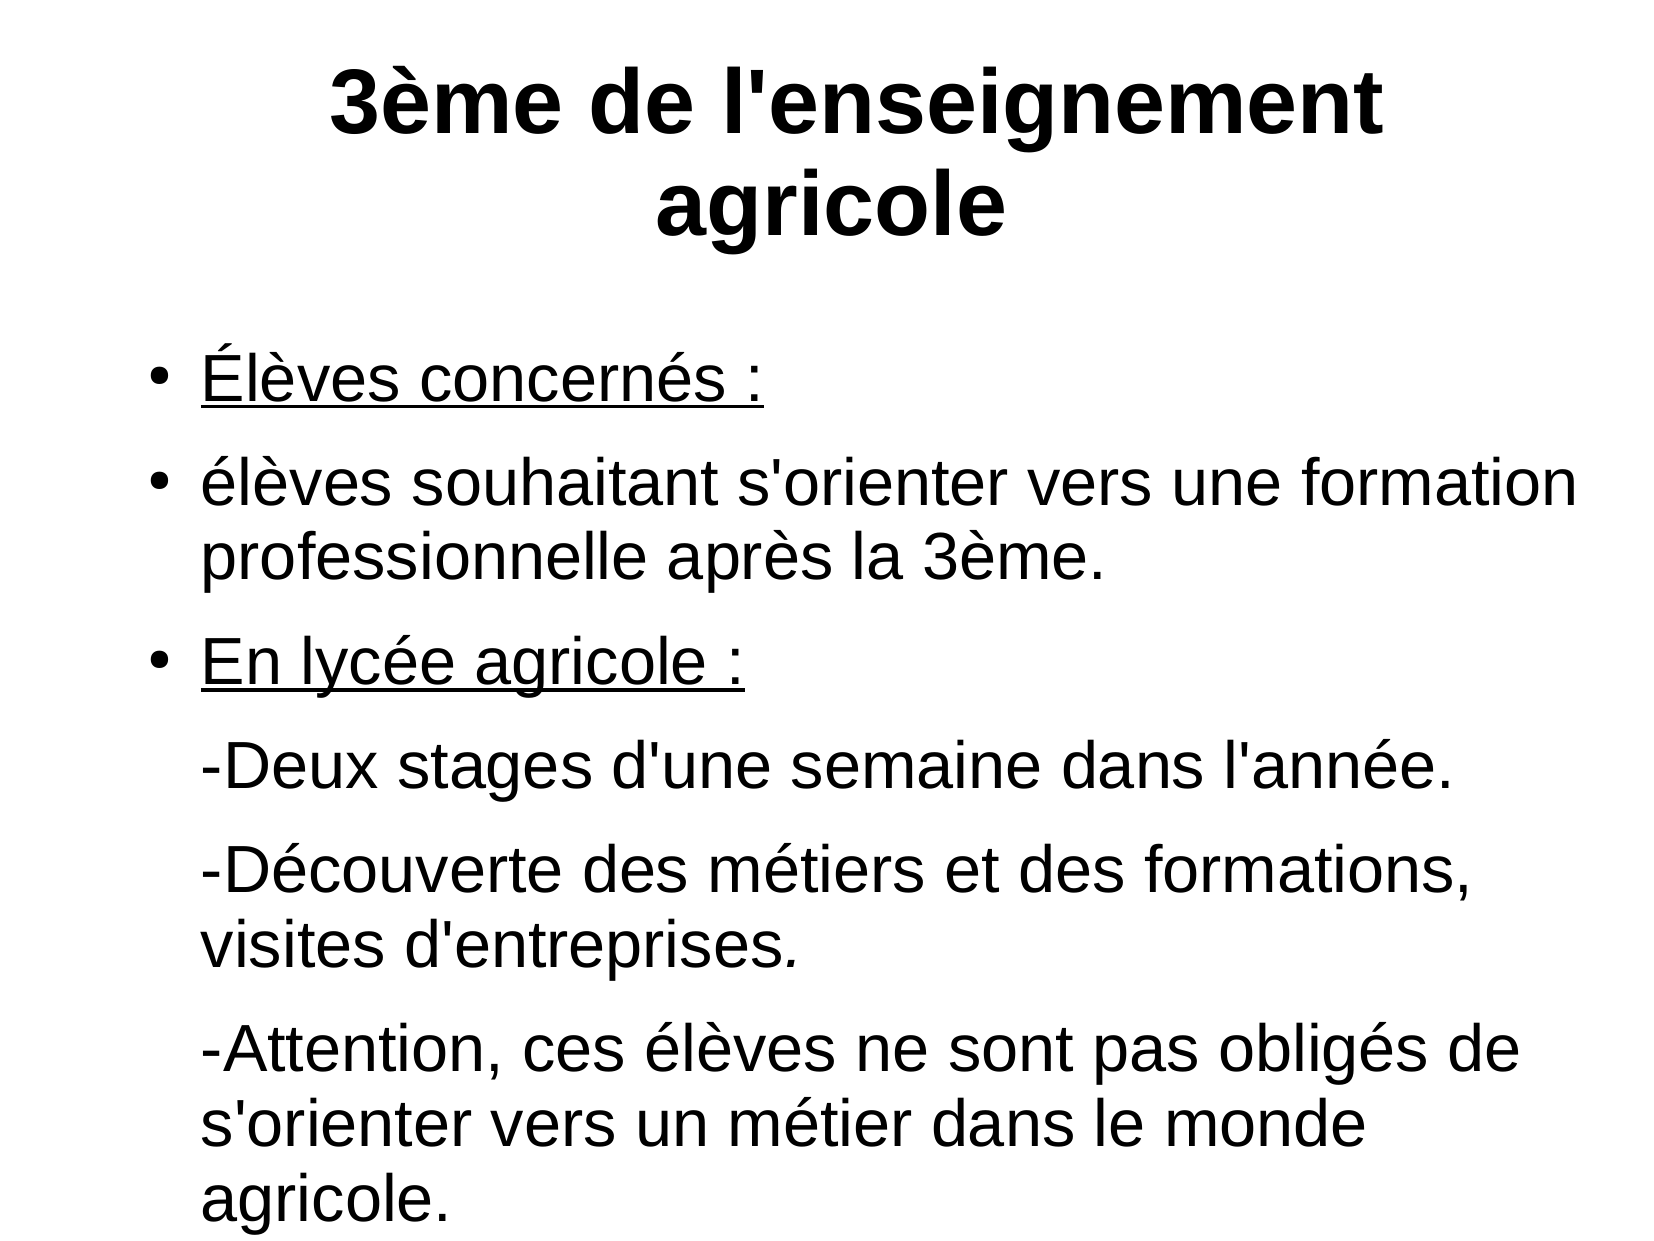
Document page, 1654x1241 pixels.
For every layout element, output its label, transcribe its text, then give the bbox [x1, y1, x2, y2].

title 3ème de l'enseignement agricole [82, 49, 1571, 257]
list Élèves concernés : élèves souhaitant s'orienter vers une formation professionnelle après la 3ème. En lycée agricole : -Deux stages d'une semaine dans l'année. -Découverte des métiers et des formations, visites d'entreprises. -Attention, ces élèves ne sont pas obligés de s'orienter vers un métier dans le monde agricole. [129, 236, 1619, 1241]
